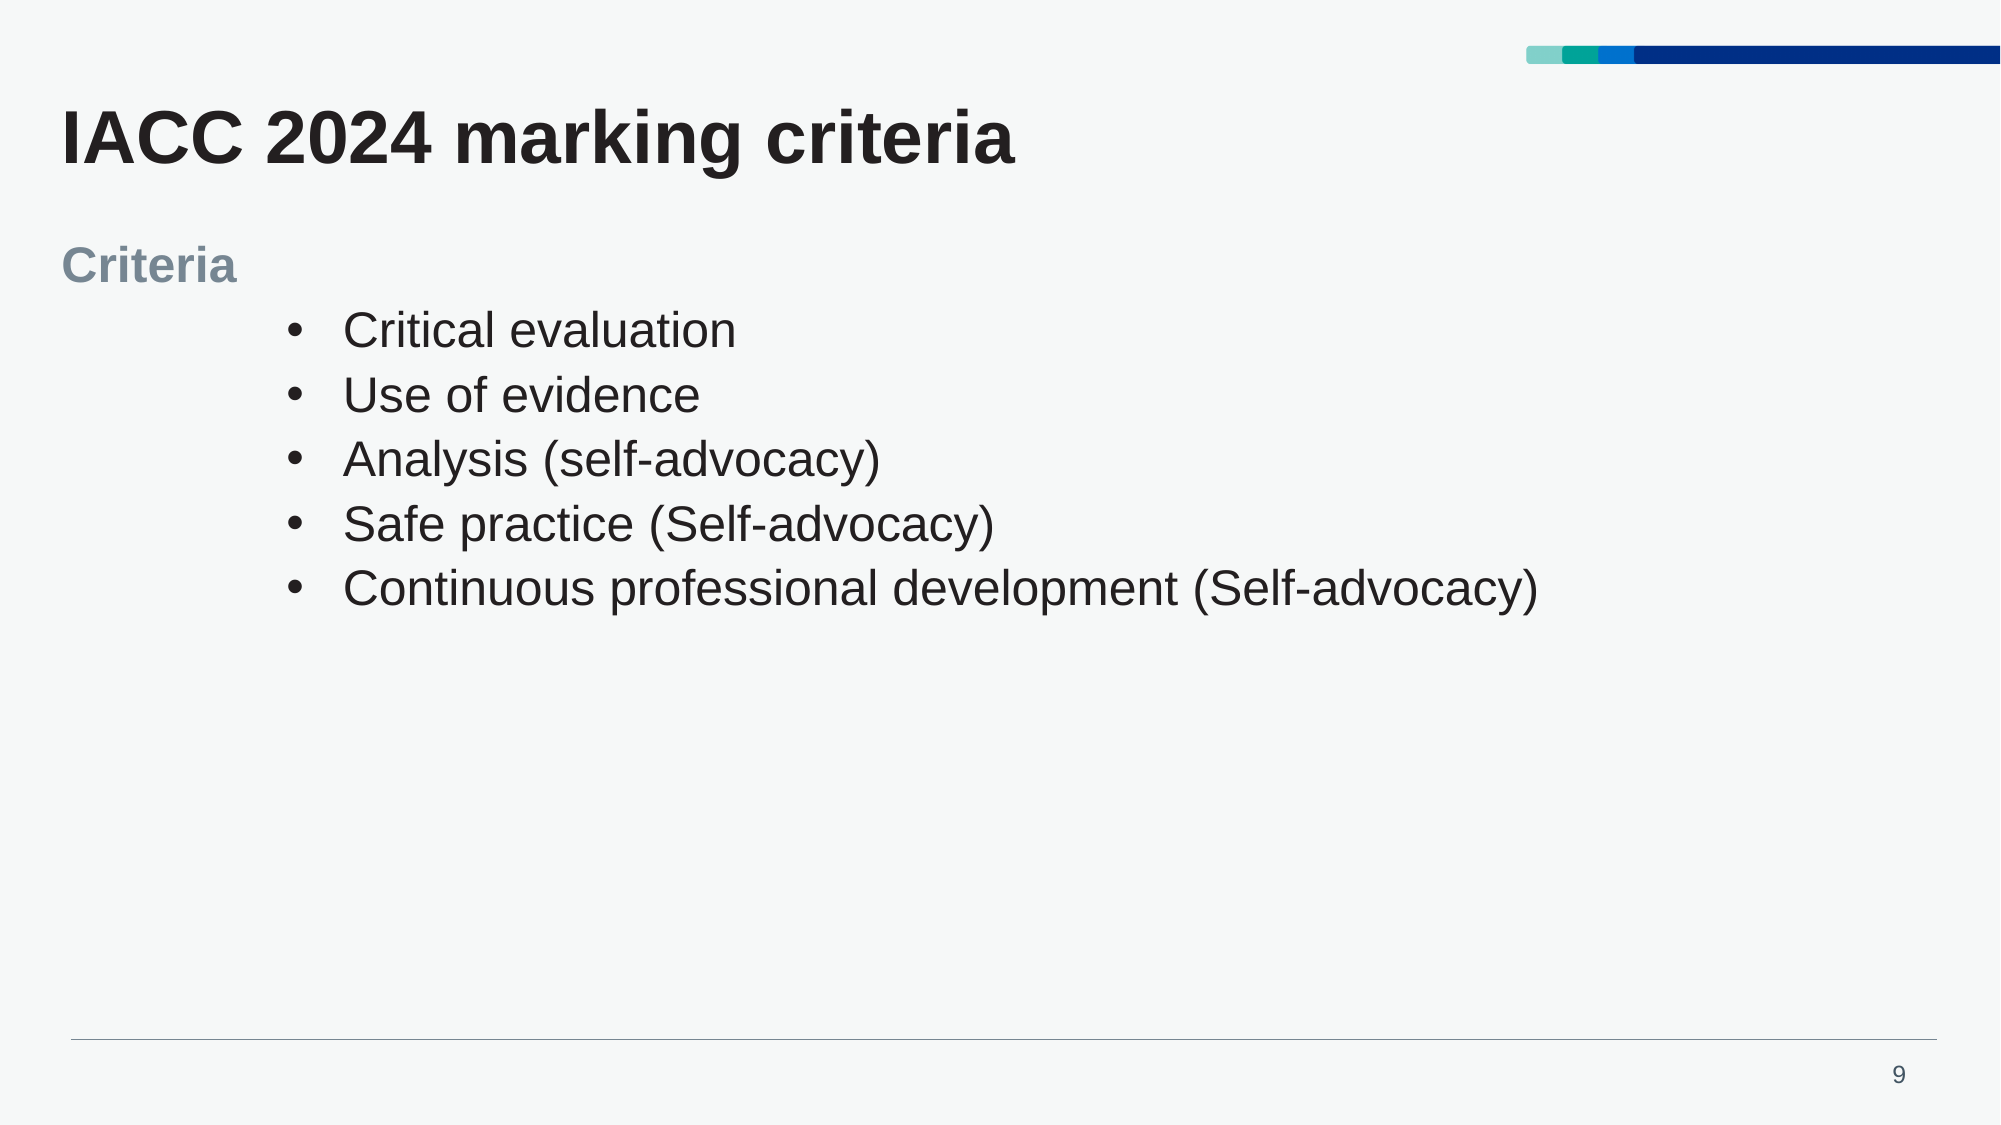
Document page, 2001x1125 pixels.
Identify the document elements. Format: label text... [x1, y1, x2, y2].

title IACC 2024 marking criteria [61, 68, 1933, 210]
list Criteria Critical evaluation Use of evidence Analysis (self-advocacy) Safe practice (Self-advocacy) Continuous professional development (Self-advocacy) [61, 232, 1933, 893]
